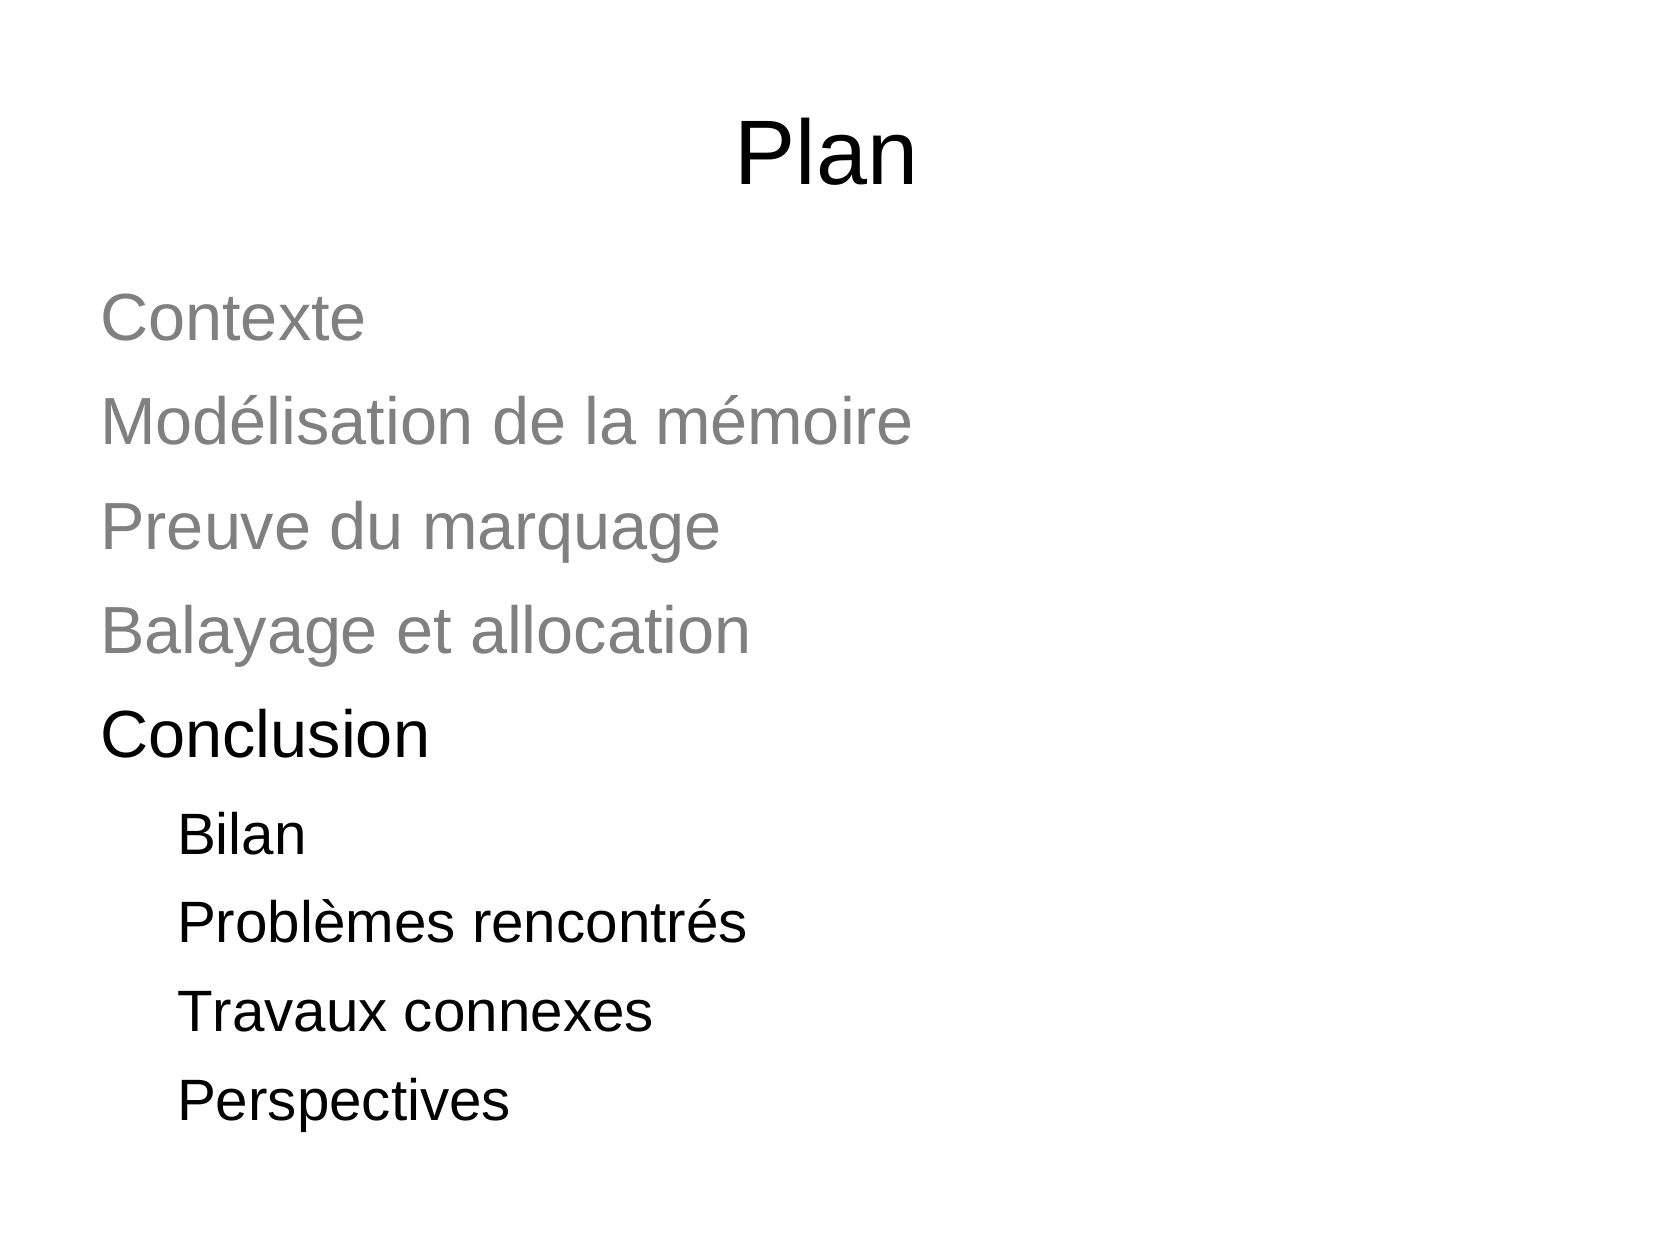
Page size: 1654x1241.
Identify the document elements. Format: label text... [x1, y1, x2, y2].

title Plan [82, 56, 1571, 250]
list Contexte Modélisation de la mémoire Preuve du marquage Balayage et allocation Conclusion Bilan Problèmes rencontrés Travaux connexes Perspectives [82, 280, 1571, 1204]
